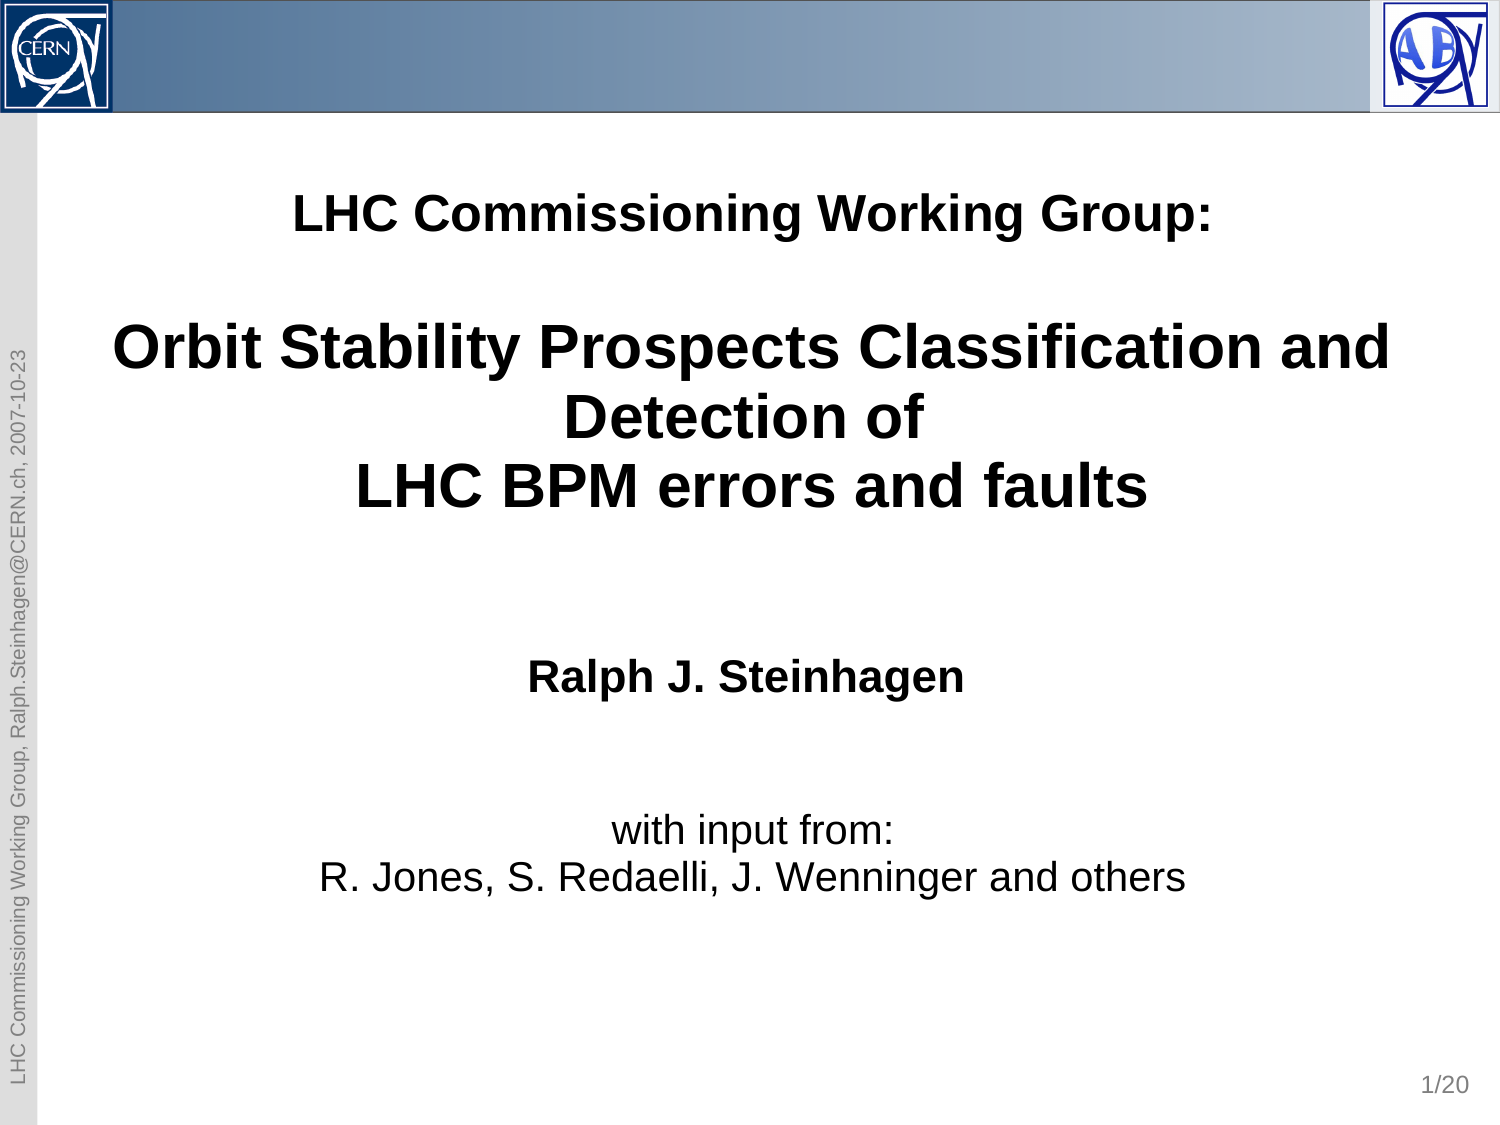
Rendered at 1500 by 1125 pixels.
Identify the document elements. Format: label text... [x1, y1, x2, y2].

picture [0, 0, 113, 113]
title LHC Commissioning Working Group: Orbit Stability Prospects Classification and Detection of LHC BPM errors and faults Ralph J. Steinhagen with input from: R. Jones, S. Redaelli, J. Wenninger and others [59, 177, 1447, 908]
picture [1382, 1, 1489, 108]
